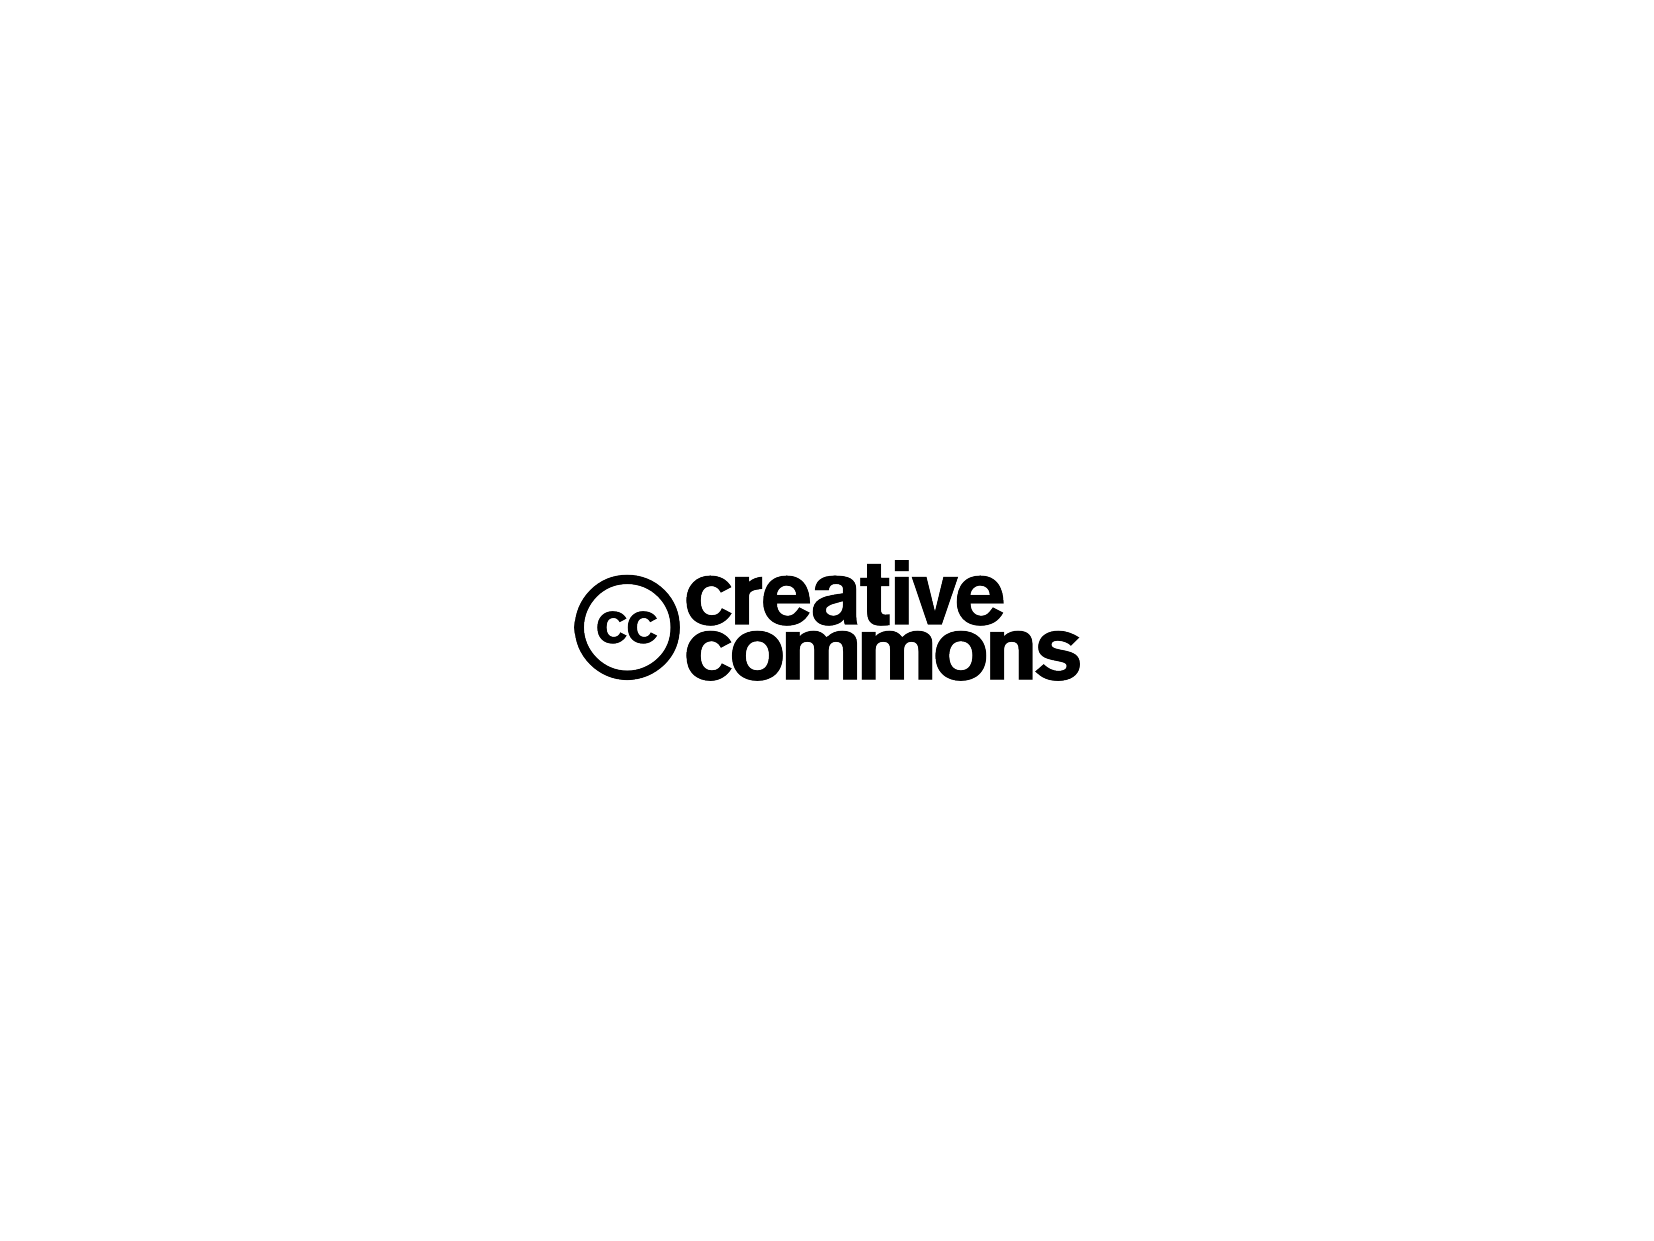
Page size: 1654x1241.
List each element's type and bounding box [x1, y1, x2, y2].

picture [574, 560, 1080, 681]
